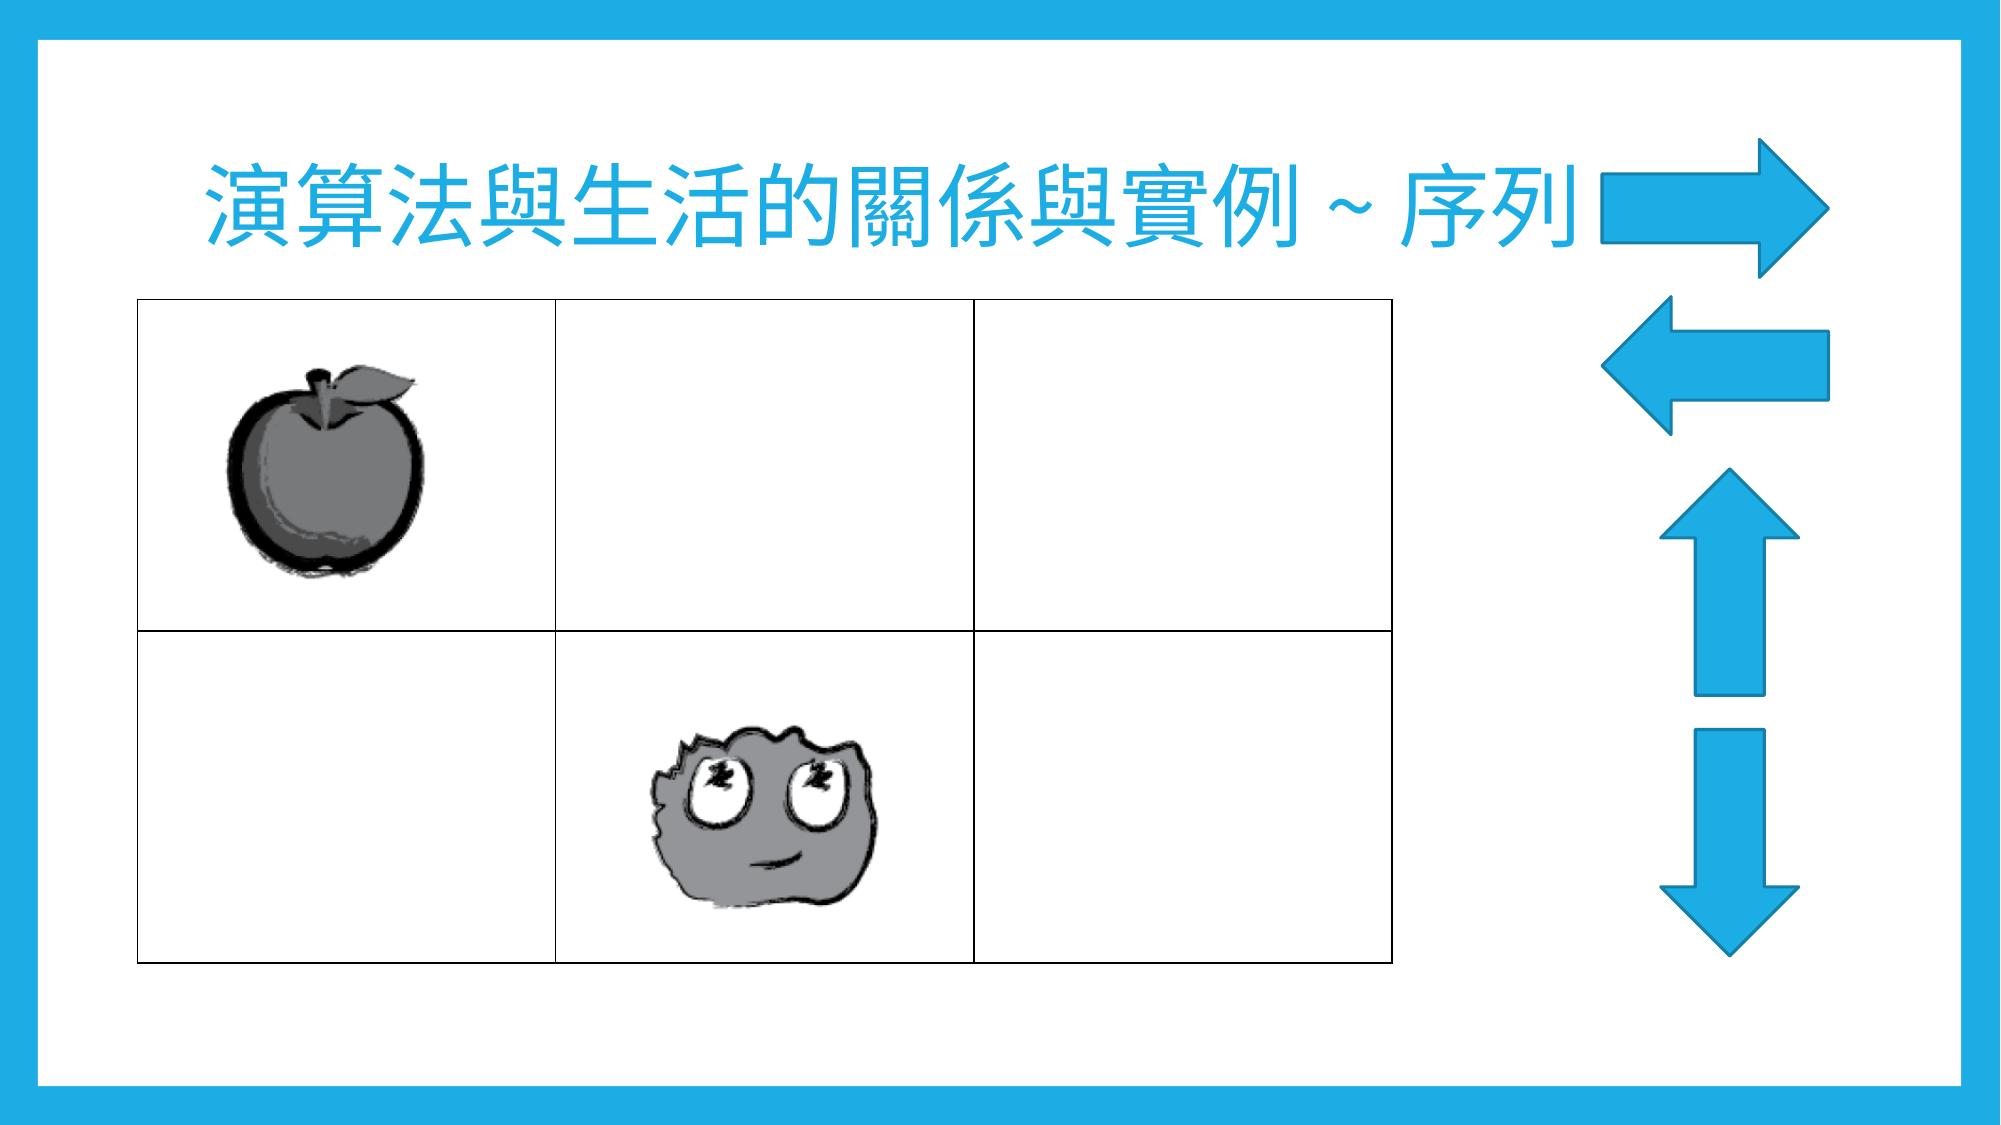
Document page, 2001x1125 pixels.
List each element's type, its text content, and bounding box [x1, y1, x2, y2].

picture [648, 695, 882, 921]
text_box [1660, 468, 1799, 696]
table_header [138, 300, 555, 630]
table_header [556, 300, 973, 630]
table_cell [975, 632, 1391, 962]
table_cell [556, 632, 973, 962]
table_cell [138, 632, 555, 962]
picture [209, 353, 447, 585]
text_box [1601, 139, 1829, 278]
text_box [1602, 296, 1829, 435]
title 演算法與生活的關係與實例~序列 [187, 99, 1808, 323]
table_header [975, 300, 1391, 630]
text_box [1660, 729, 1799, 956]
